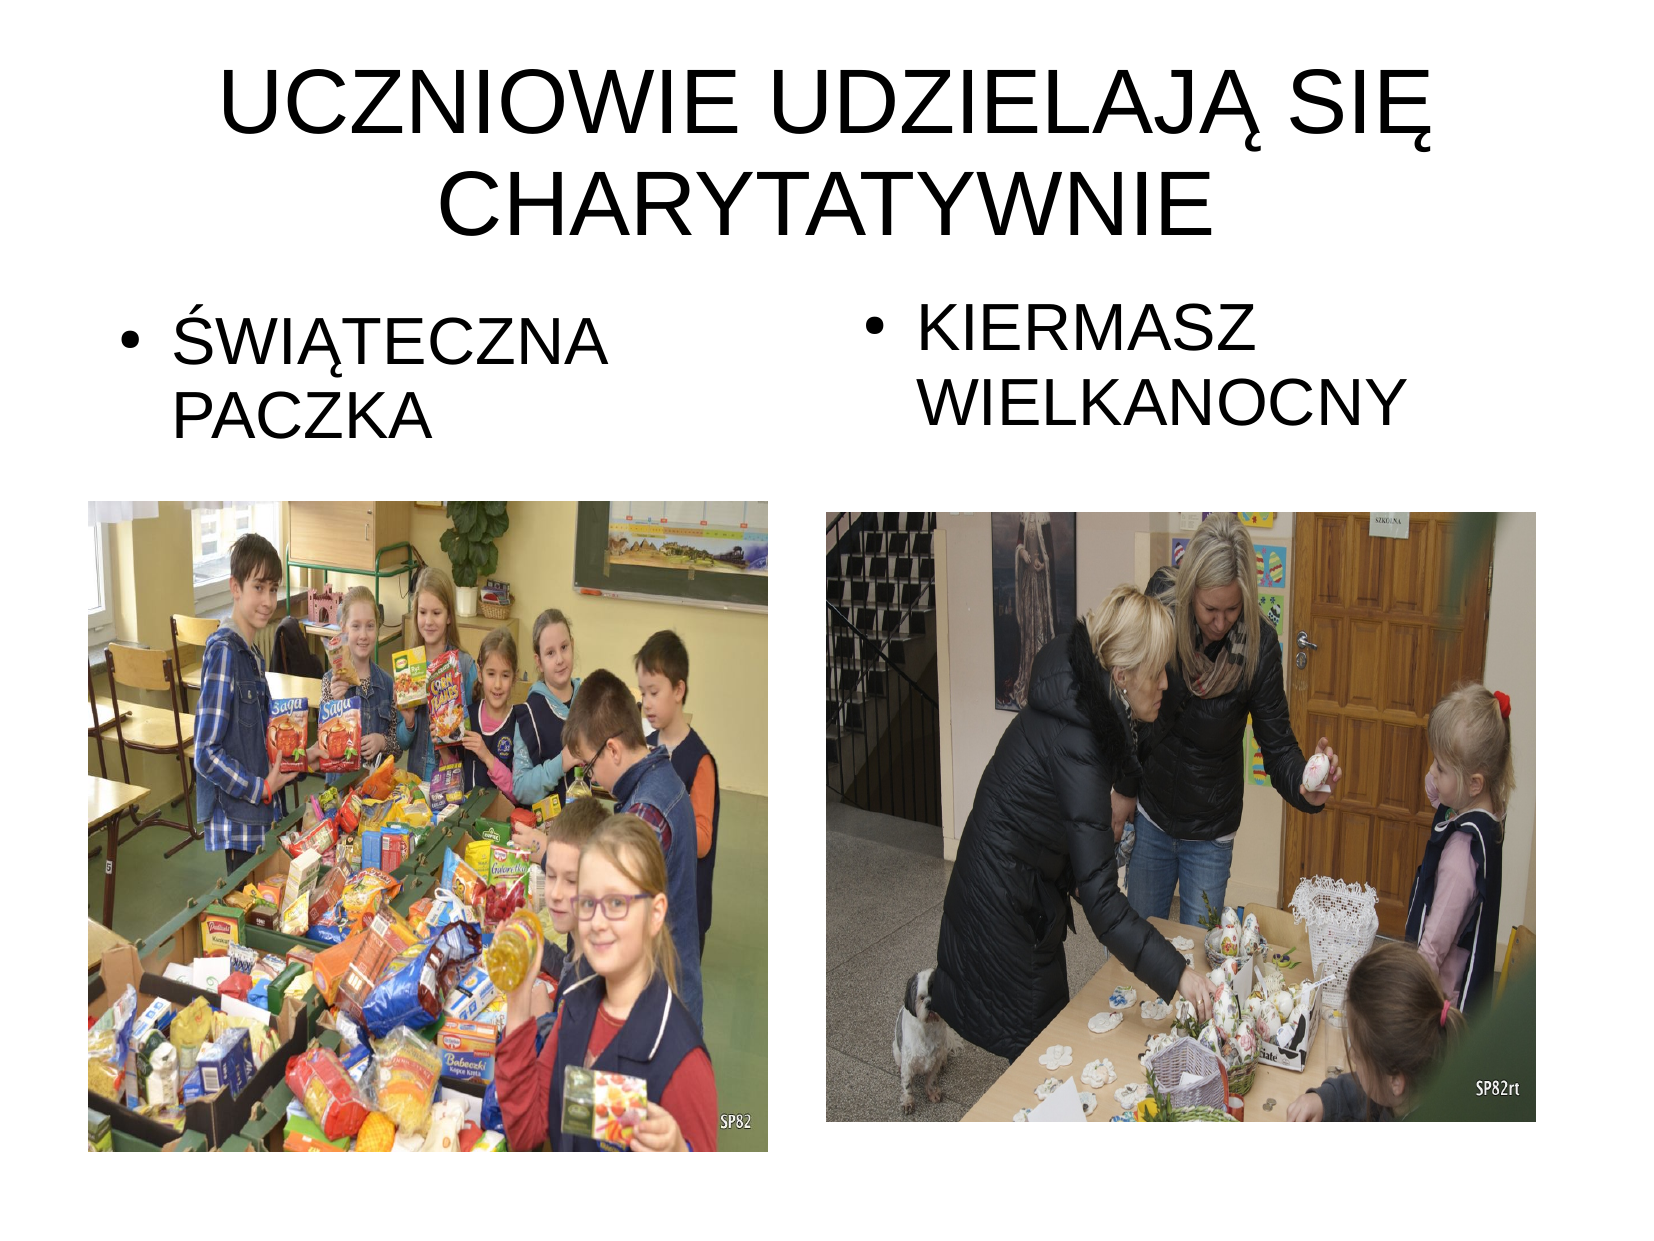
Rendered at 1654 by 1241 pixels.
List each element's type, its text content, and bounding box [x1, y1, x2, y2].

picture [826, 512, 1536, 1123]
list KIERMASZ WIELKANOCNY [845, 290, 1572, 1109]
title UCZNIOWIE UDZIELAJĄ SIĘ CHARYTATYWNIE [82, 49, 1571, 257]
picture [88, 501, 768, 1152]
list ŚWIĄTECZNA PACZKA [100, 303, 827, 1123]
